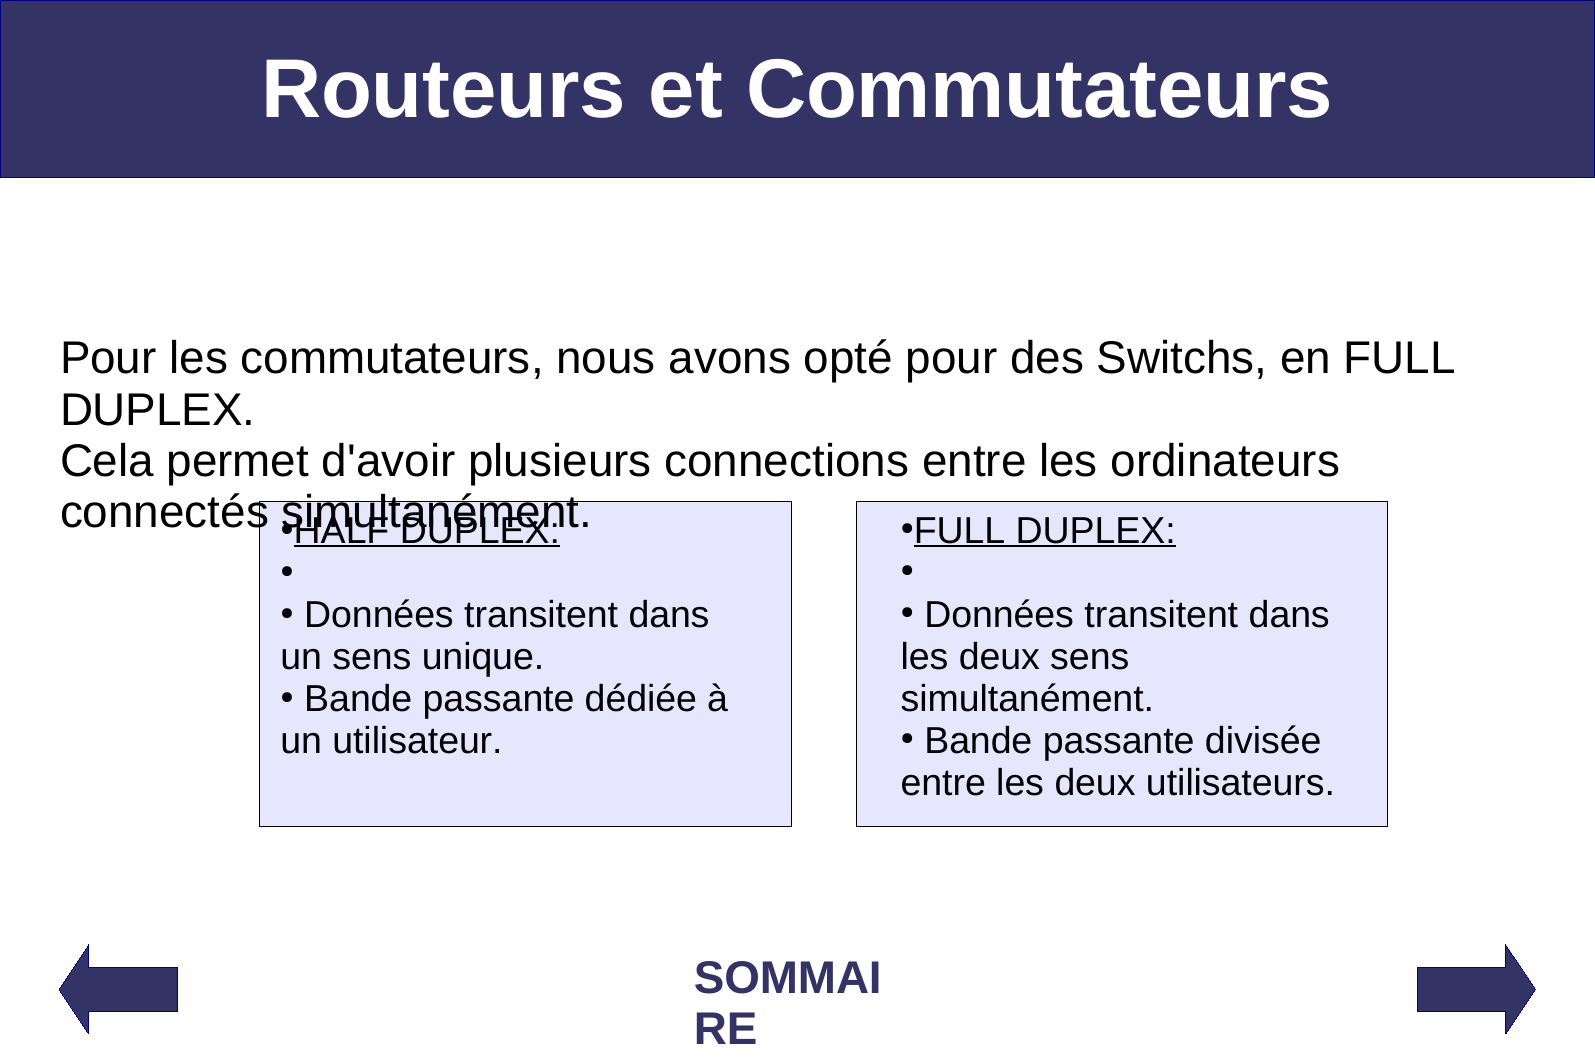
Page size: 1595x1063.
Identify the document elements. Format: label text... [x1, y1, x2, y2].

text_box Pour les commutateurs, nous avons opté pour des Switchs, en FULL DUPLEX. Cela permet d'avoir plusieurs connections entre les ordinateurs connectés simultanément. [45, 324, 1565, 682]
text_box [1417, 944, 1536, 1034]
text_box FULL DUPLEX: Données transitent dans les deux sens simultanément. Bande passante divisée entre les deux utilisateurs. [885, 501, 1388, 798]
text_box [59, 944, 178, 1034]
text_box SOMMAIRE [679, 944, 916, 1019]
text_box [259, 682, 792, 827]
text_box HALF DUPLEX: Données transitent dans un sens unique. Bande passante dédiée à un utilisateur. [265, 501, 768, 798]
text_box [856, 682, 1388, 827]
text_box Routeurs et Commutateurs [0, 0, 1595, 178]
